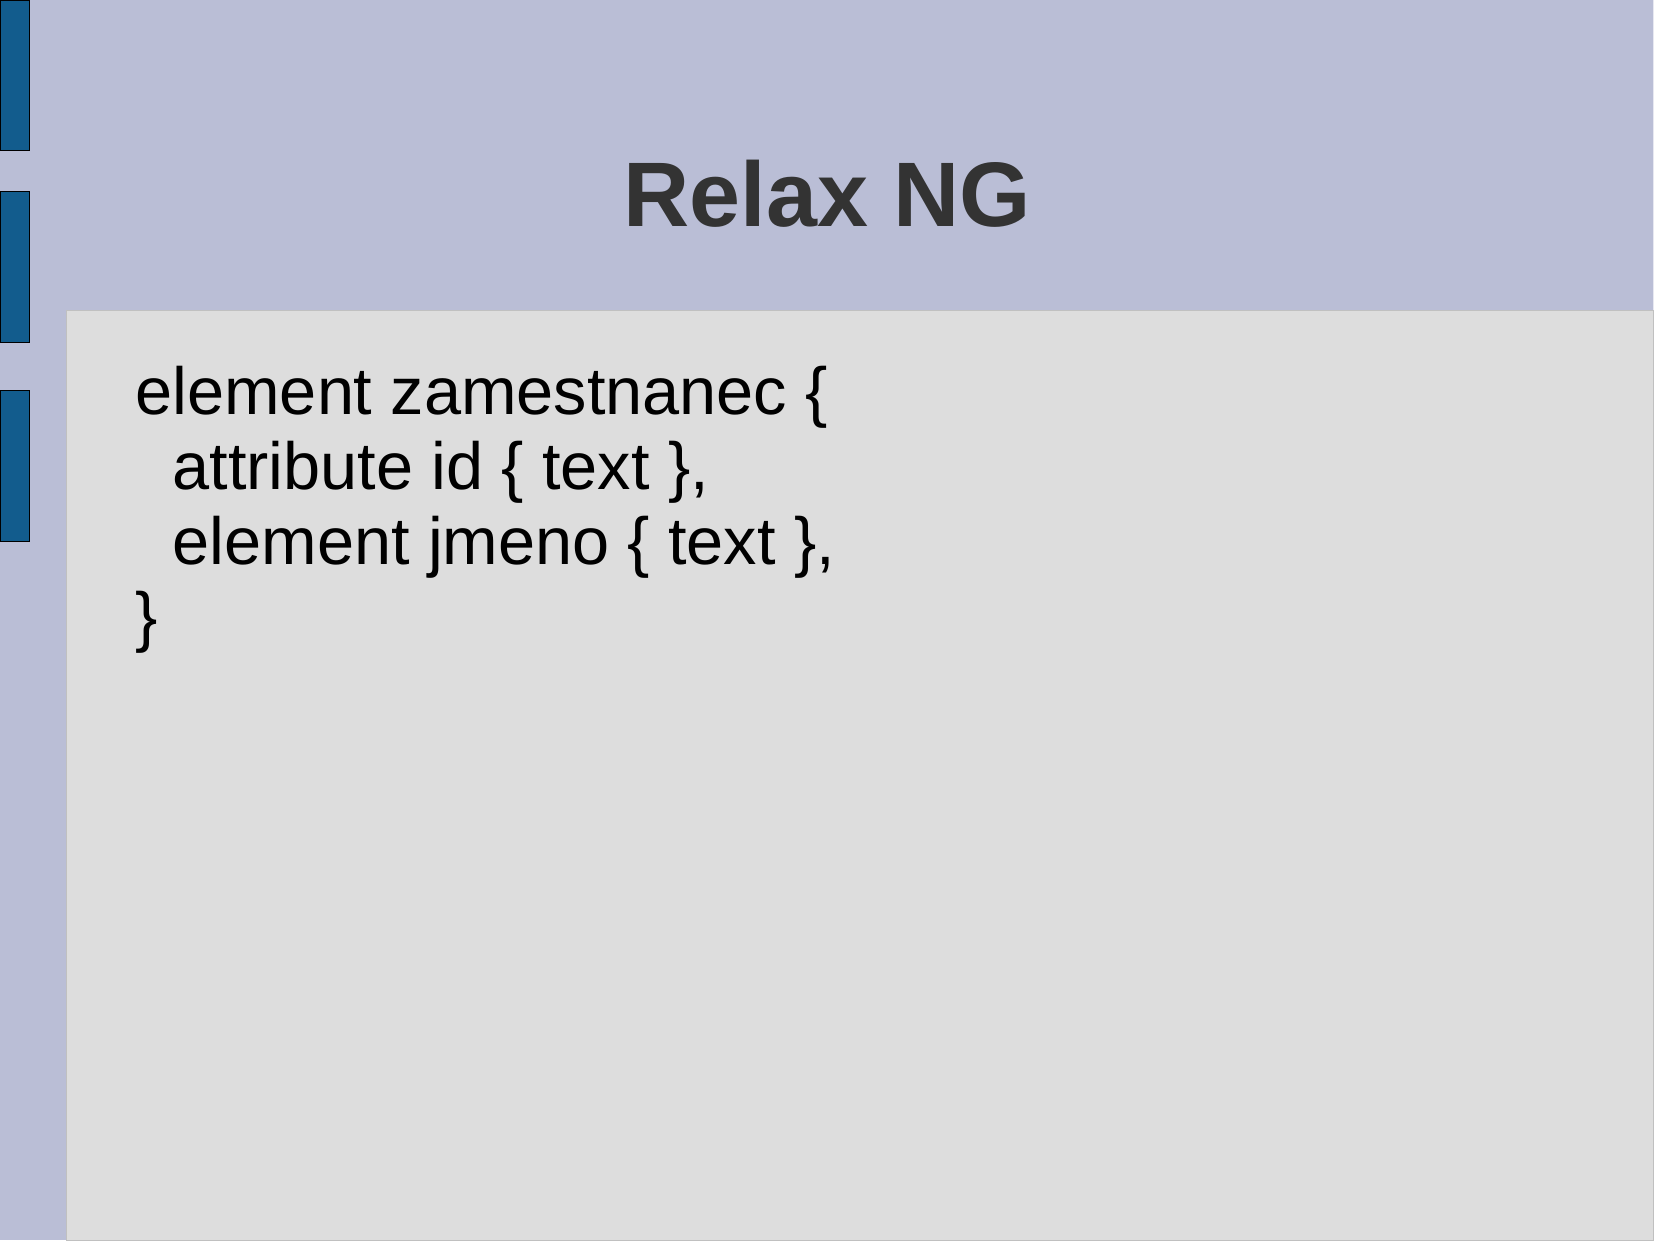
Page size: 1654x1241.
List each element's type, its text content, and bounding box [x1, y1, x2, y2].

list element zamestnanec { attribute id { text }, element jmeno { text }, } [118, 354, 1531, 1121]
title Relax NG [121, 91, 1534, 299]
